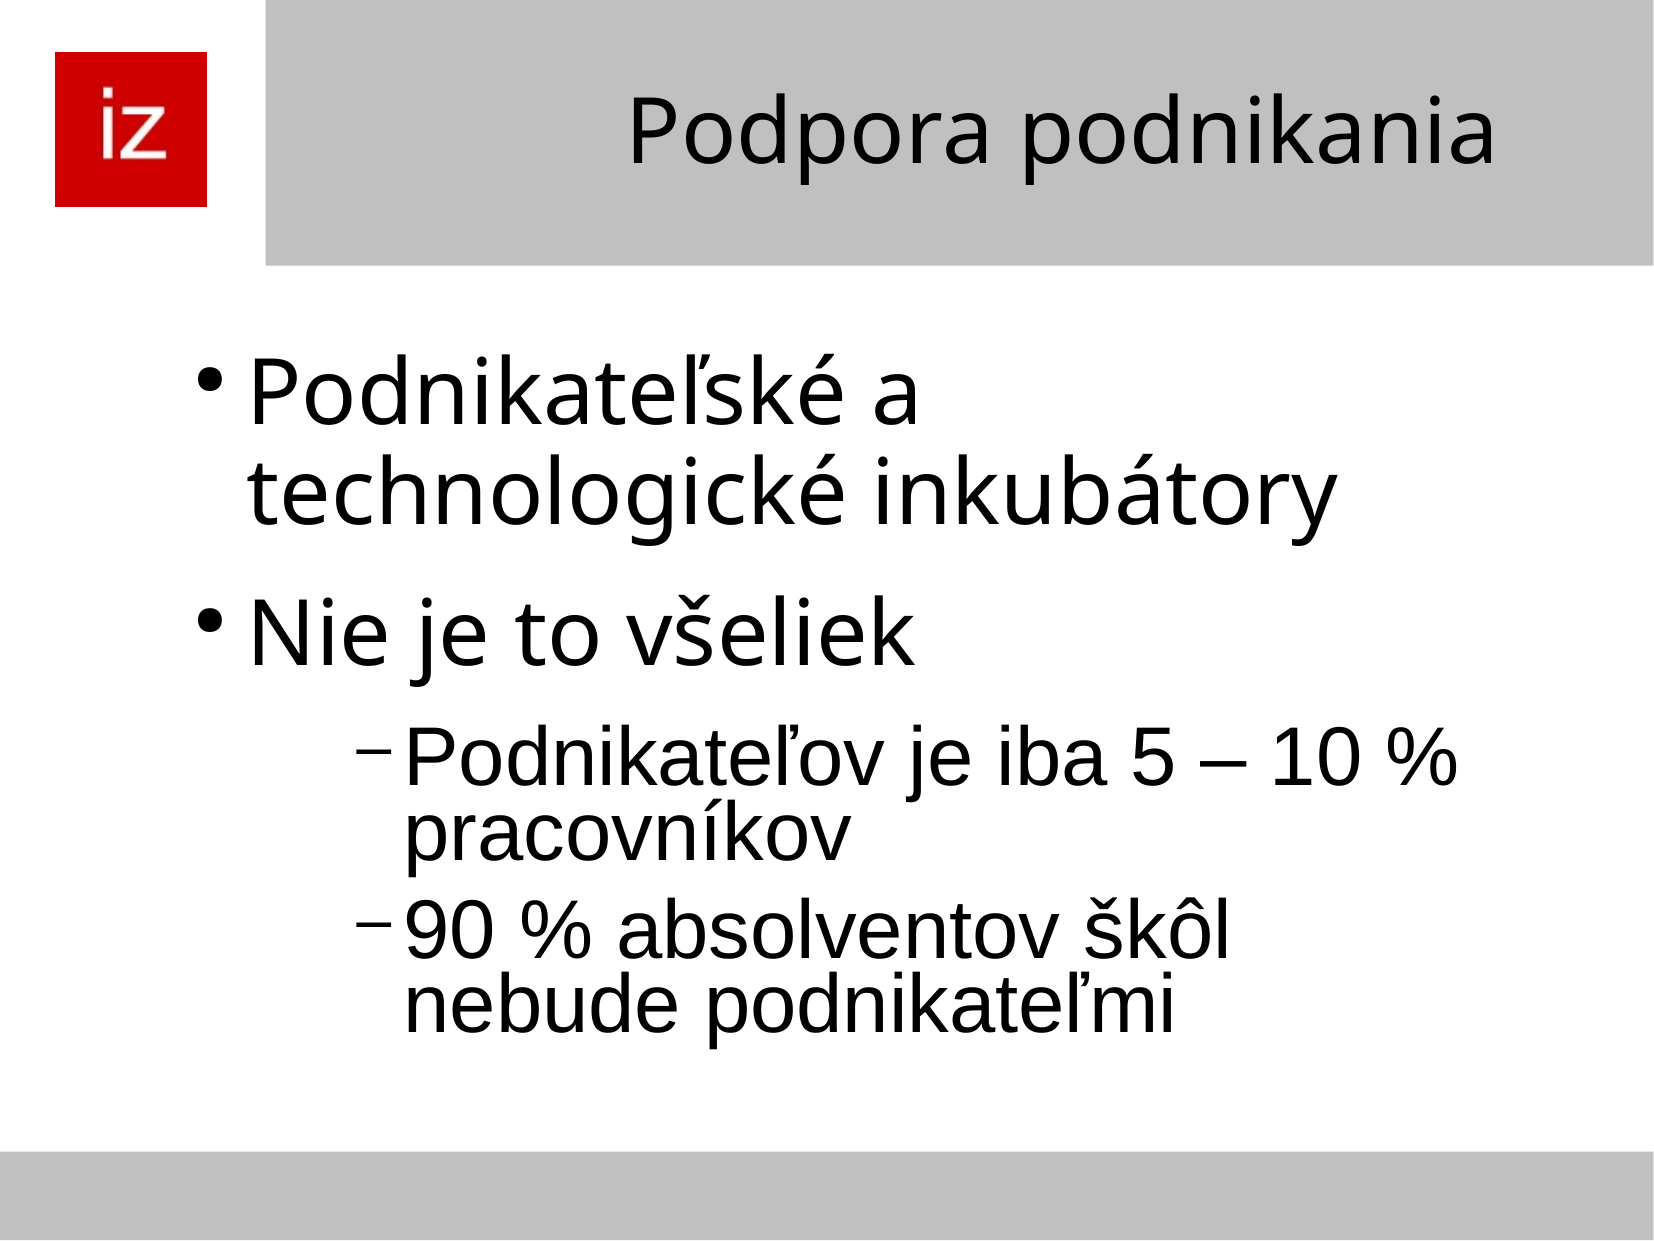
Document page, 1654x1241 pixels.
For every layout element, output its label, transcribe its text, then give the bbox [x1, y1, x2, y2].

list Podnikateľské a technologické inkubátory Nie je to všeliek Podnikateľov je iba 5 – 10 % pracovníkov 90 % absolventov škôl nebude podnikateľmi [121, 344, 1533, 1126]
picture [55, 52, 207, 207]
title Podpora podnikania [561, 29, 1565, 237]
